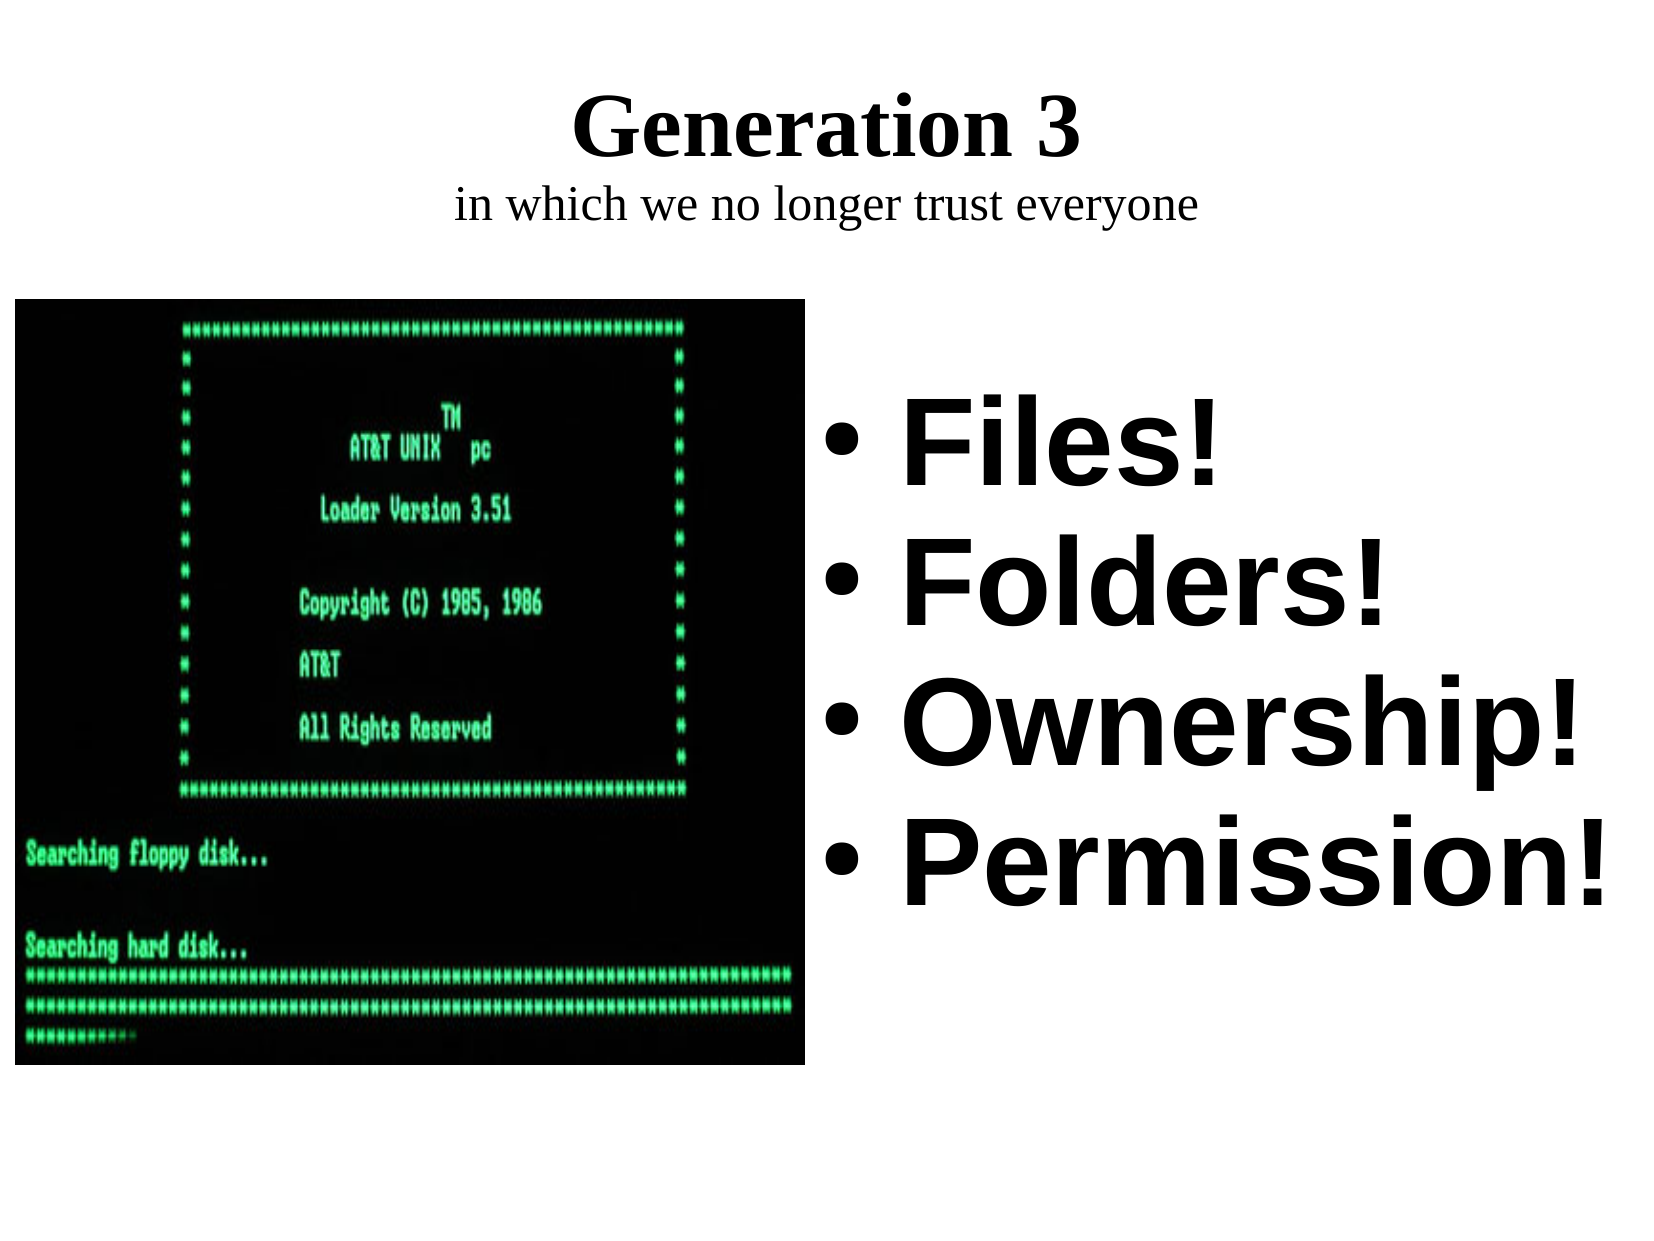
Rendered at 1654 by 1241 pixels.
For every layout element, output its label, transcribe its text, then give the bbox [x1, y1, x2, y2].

picture [15, 299, 805, 1066]
table_header Files! Folders! Ownership! Permission! [805, 365, 1645, 939]
title Generation 3 in which we no longer trust everyone [82, 49, 1571, 257]
